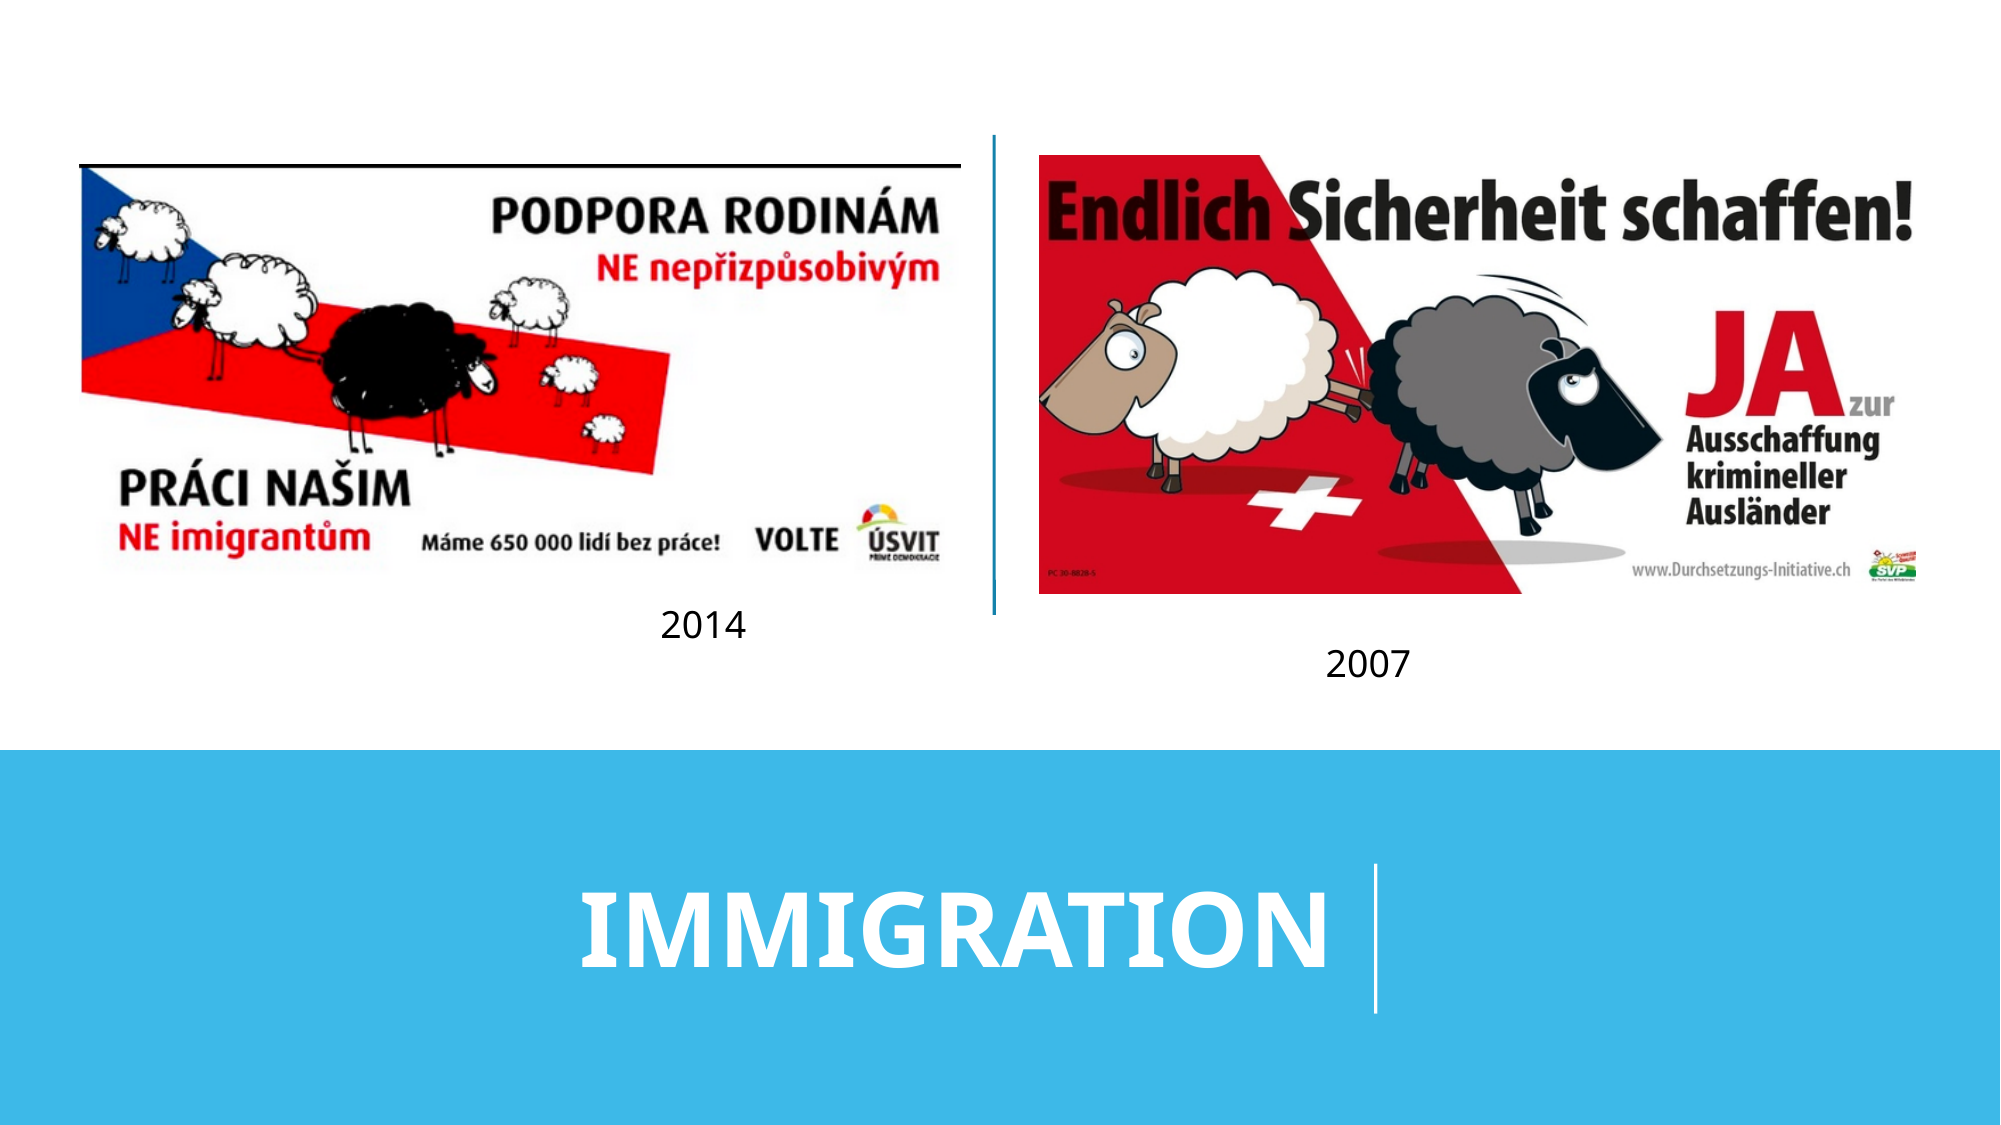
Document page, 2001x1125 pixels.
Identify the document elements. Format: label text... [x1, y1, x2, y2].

picture [1039, 155, 1916, 594]
text_box 2014 [645, 593, 924, 654]
text_box 2007 [1310, 632, 1590, 693]
text_box [0, 0, 2000, 1125]
picture [79, 164, 961, 586]
title IMMIGRATION [75, 813, 1350, 1054]
